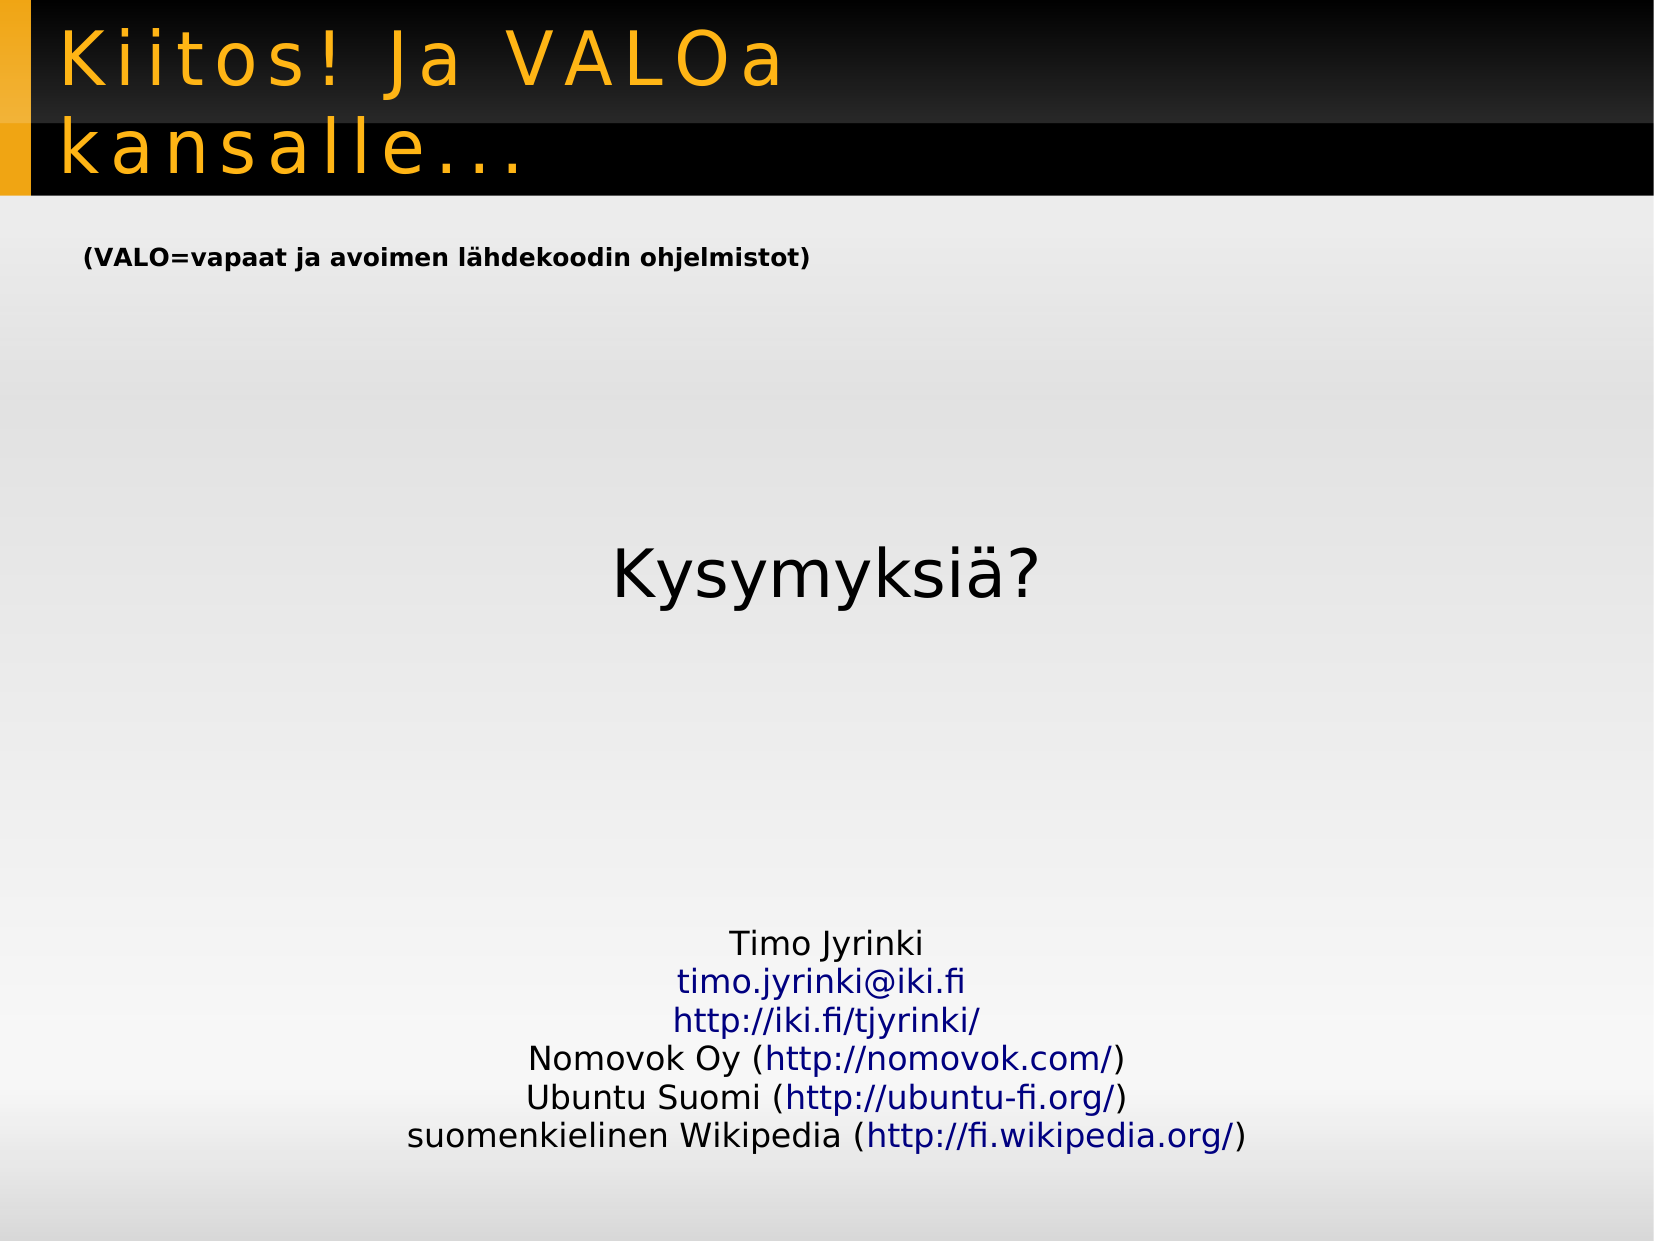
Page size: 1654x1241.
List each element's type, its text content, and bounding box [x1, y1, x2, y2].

title Kiitos! Ja VALOa kansalle... [59, 16, 1270, 191]
picture [0, 0, 1654, 1241]
subtitle (VALO=vapaat ja avoimen lähdekoodin ohjelmistot) Kysymyksiä? Timo Jyrinki timo.jyrinki@iki.fi http://iki.fi/tjyrinki/ Nomovok Oy (http://nomovok.com/) Ubuntu Suomi (http://ubuntu-fi.org/) suomenkielinen Wikipedia (http://fi.wikipedia.org/) [82, 243, 1571, 1156]
